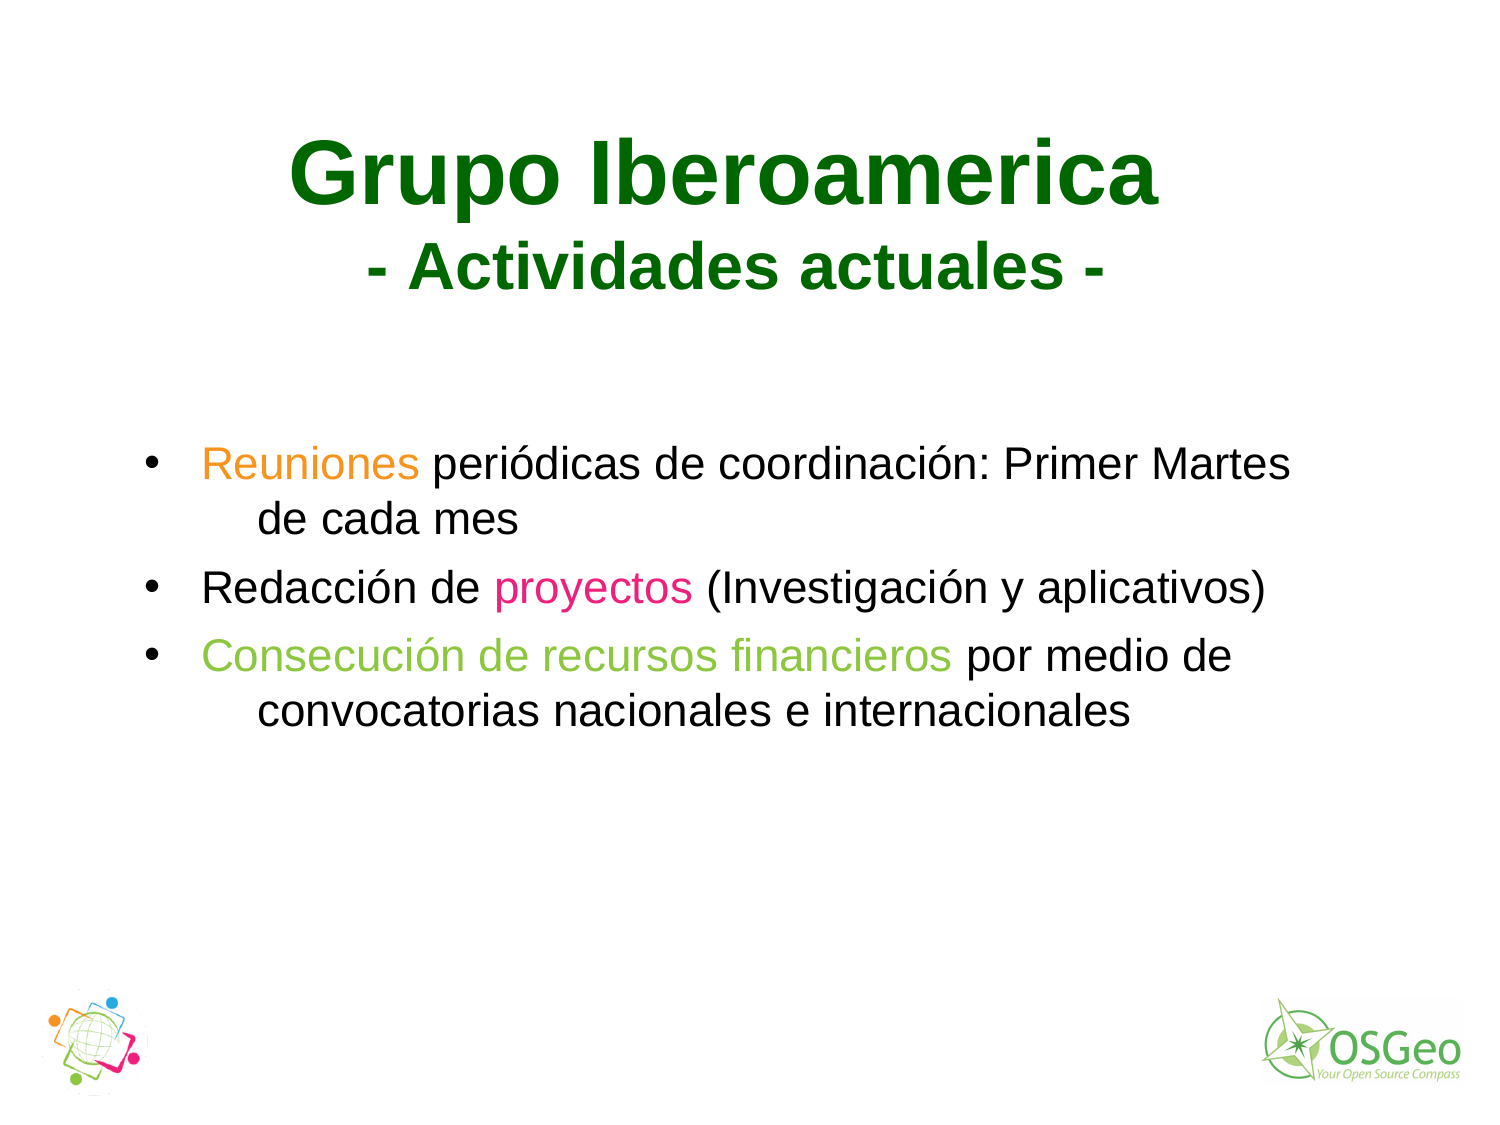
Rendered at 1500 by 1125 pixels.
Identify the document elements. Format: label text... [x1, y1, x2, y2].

picture [1261, 997, 1463, 1085]
text_box Grupo Iberoamerica - Actividades actuales - [61, 105, 1412, 271]
picture [40, 987, 148, 1096]
text_box Reuniones periódicas de coordinación: Primer Martes de cada mes Redacción de proyectos (Investigación y aplicativos) Consecución de recursos financieros por medio de convocatorias nacionales e internacionales [129, 426, 1359, 762]
